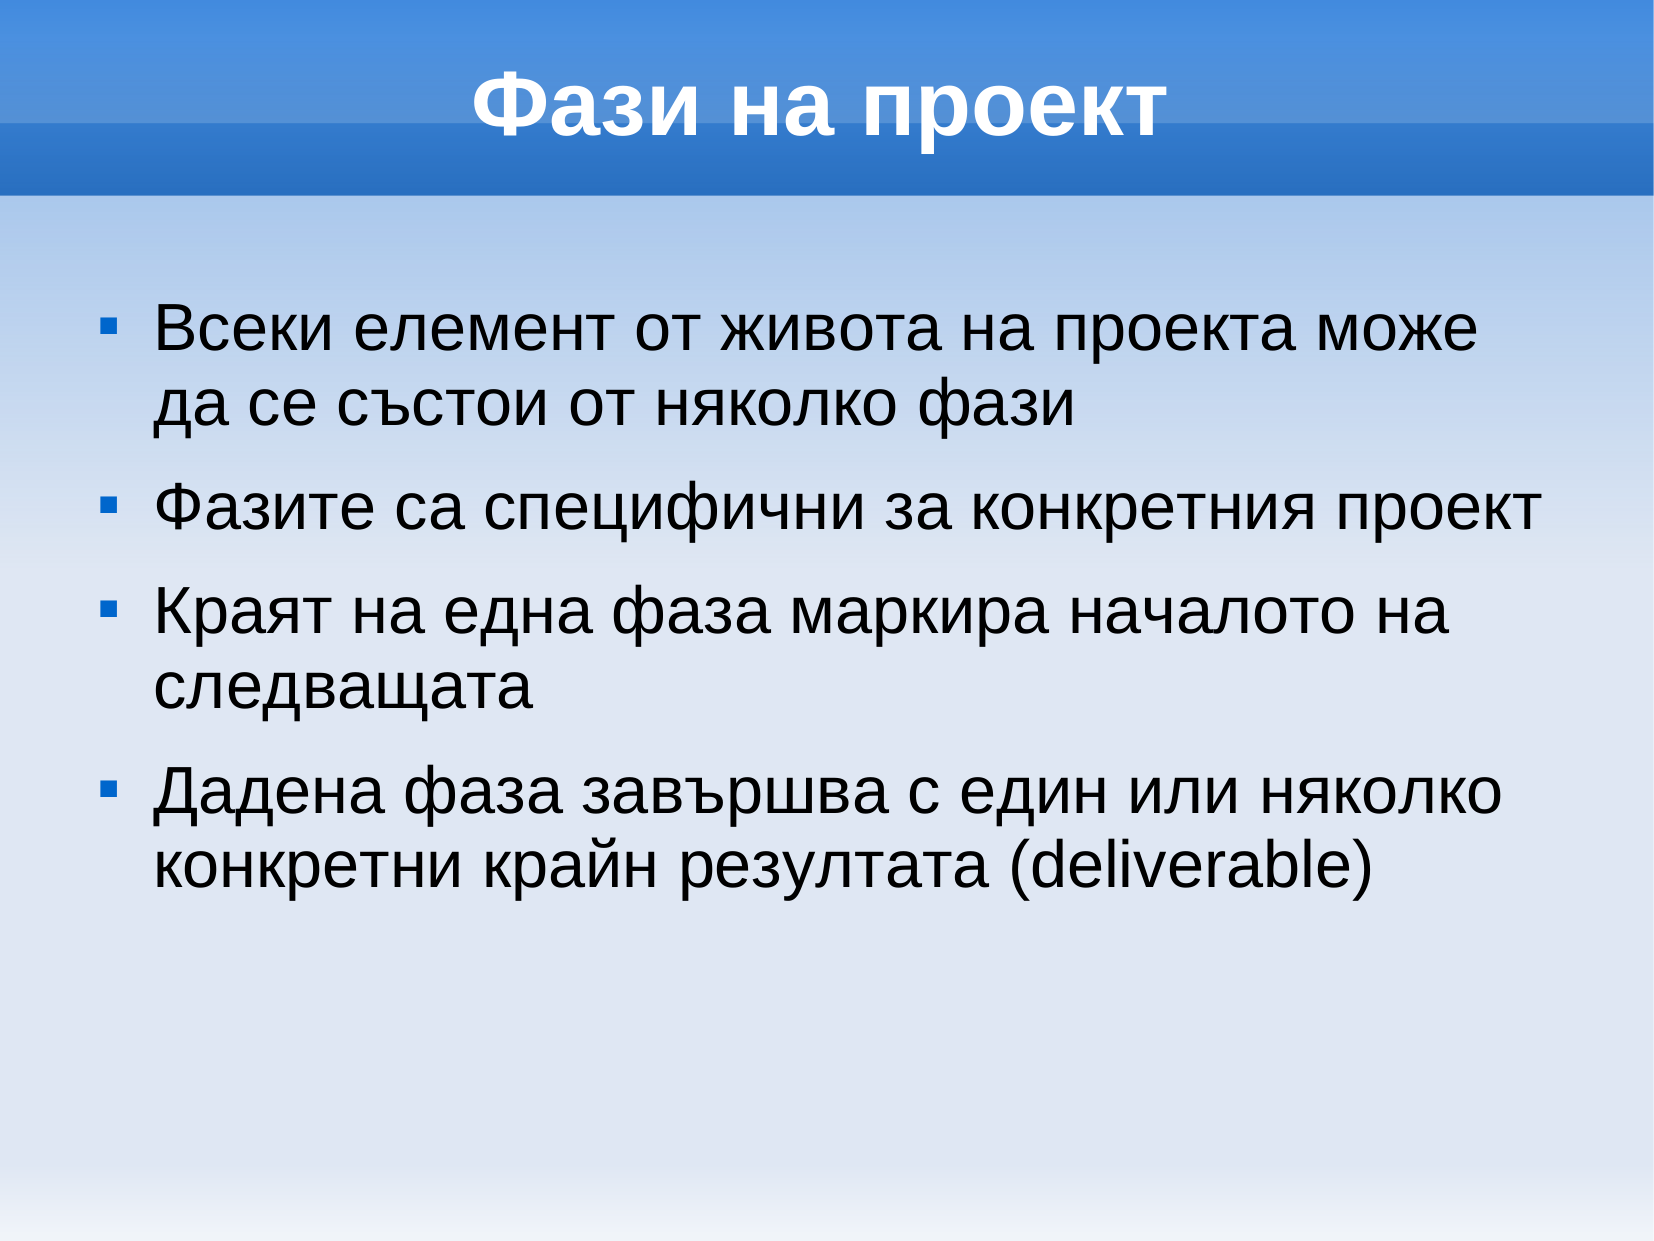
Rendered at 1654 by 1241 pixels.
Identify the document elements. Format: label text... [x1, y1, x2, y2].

list Всеки елемент от живота на проекта може да се състои от няколко фази Фазите са специфични за конкретния проект Краят на една фаза маркира началото на следващата Дадена фаза завършва с един или няколко конкретни крайн резултата (deliverable) [82, 290, 1571, 1094]
picture [0, 0, 1654, 1241]
title Фази на проект [76, 7, 1565, 200]
